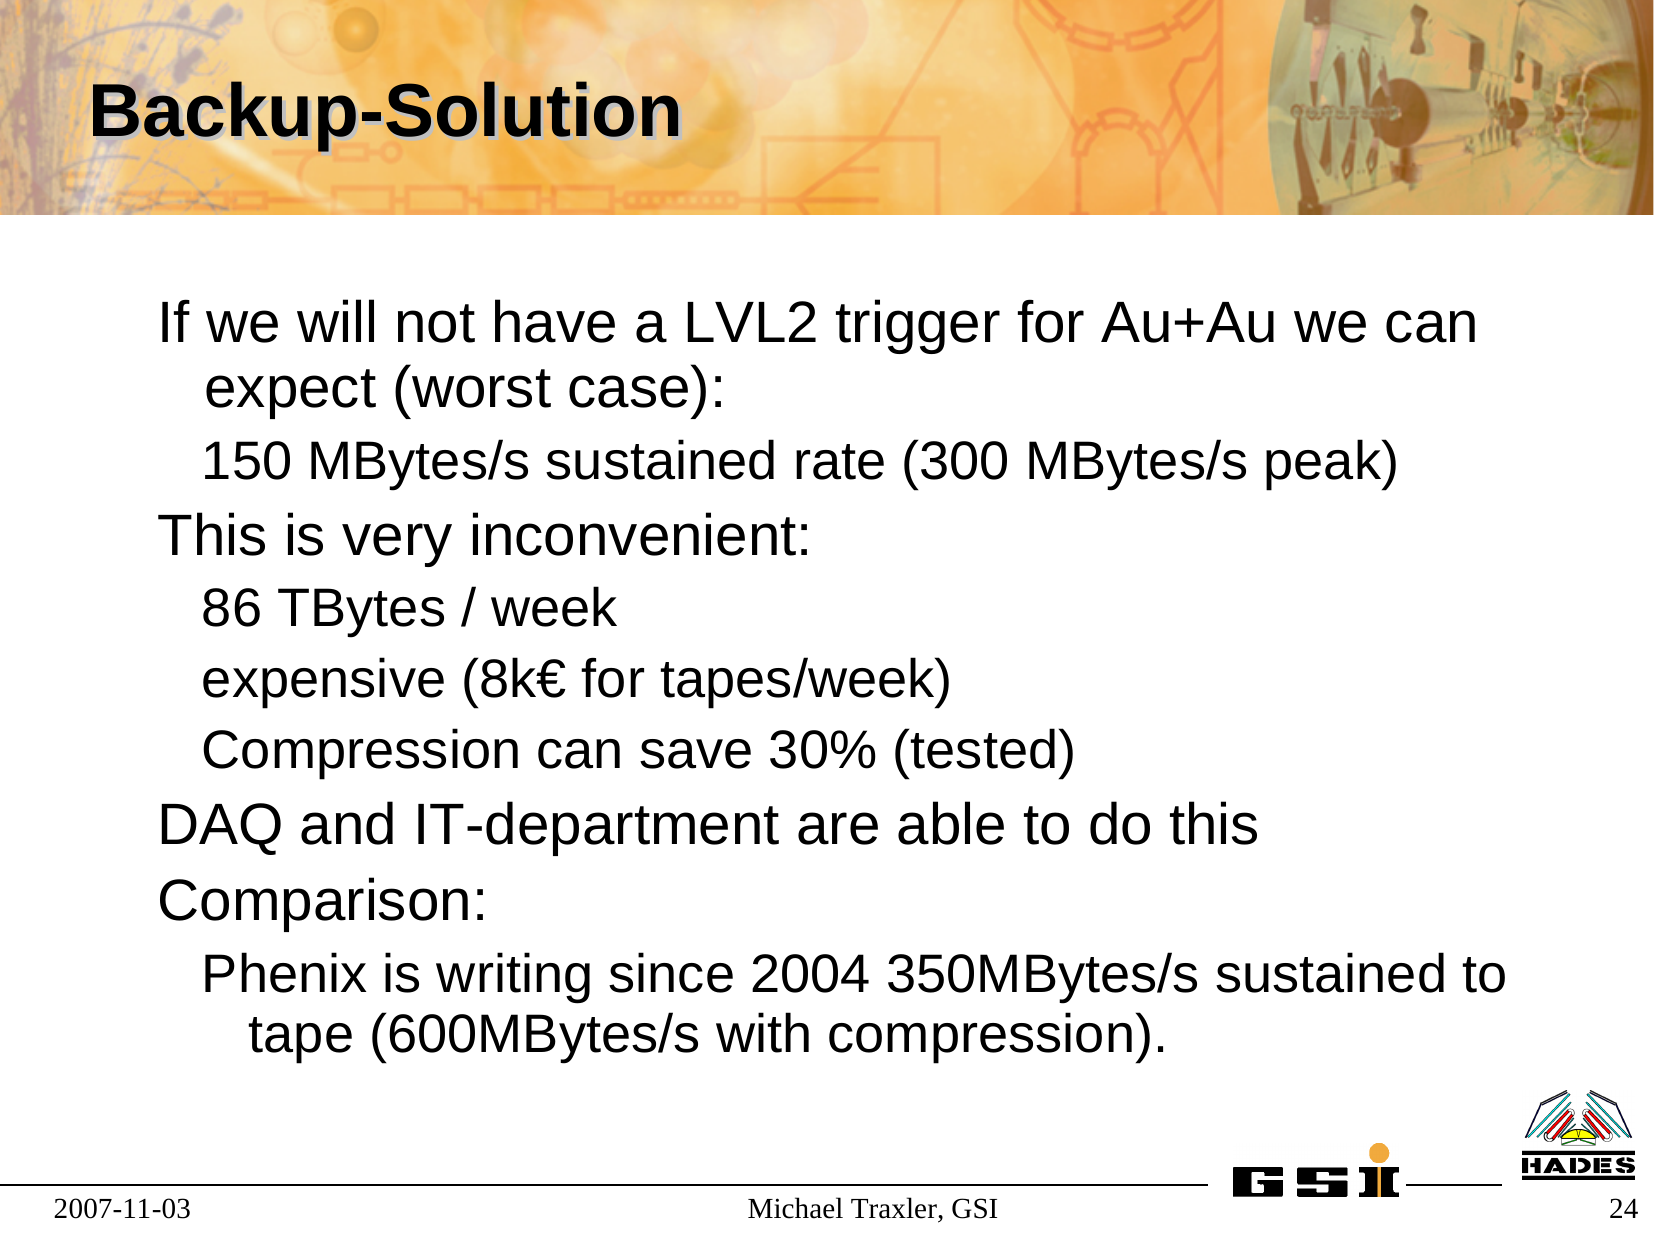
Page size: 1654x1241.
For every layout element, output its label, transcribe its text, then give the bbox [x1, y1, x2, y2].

picture [1233, 1143, 1399, 1197]
title Backup-Solution [88, 14, 1495, 207]
picture [1522, 1090, 1635, 1180]
picture [0, 0, 1654, 215]
list If we will not have a LVL2 trigger for Au+Au we can expect (worst case): 150 MBytes/s sustained rate (300 MBytes/s peak) This is very inconvenient: 86 TBytes / week expensive (8k€ for tapes/week) Compression can save 30% (tested) DAQ and IT-department are able to do this Comparison: Phenix is writing since 2004 350MBytes/s sustained to tape (600MBytes/s with compression). [82, 290, 1571, 1065]
